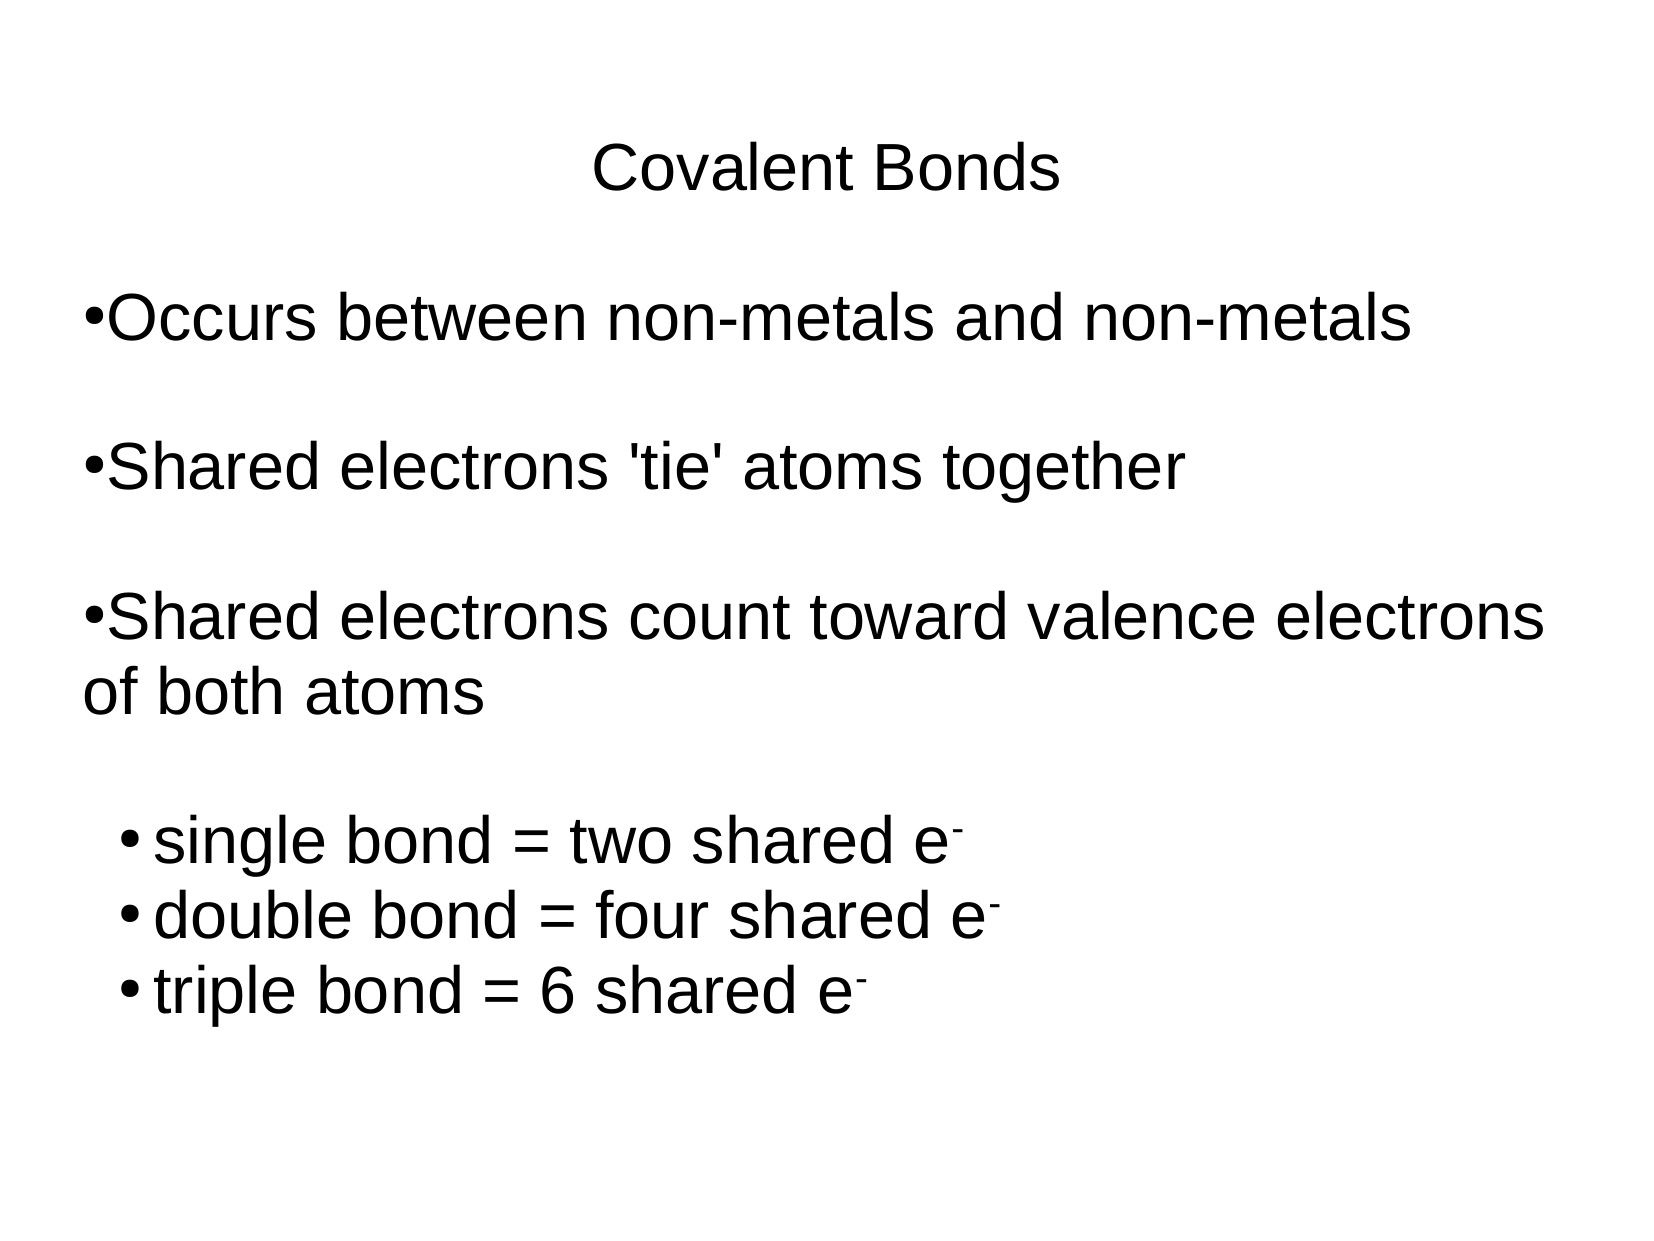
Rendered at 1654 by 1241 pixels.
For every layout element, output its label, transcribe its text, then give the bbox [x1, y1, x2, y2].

subtitle Covalent Bonds Occurs between non-metals and non-metals Shared electrons 'tie' atoms together Shared electrons count toward valence electrons of both atoms single bond = two shared e- double bond = four shared e- triple bond = 6 shared e- [82, 49, 1571, 1109]
